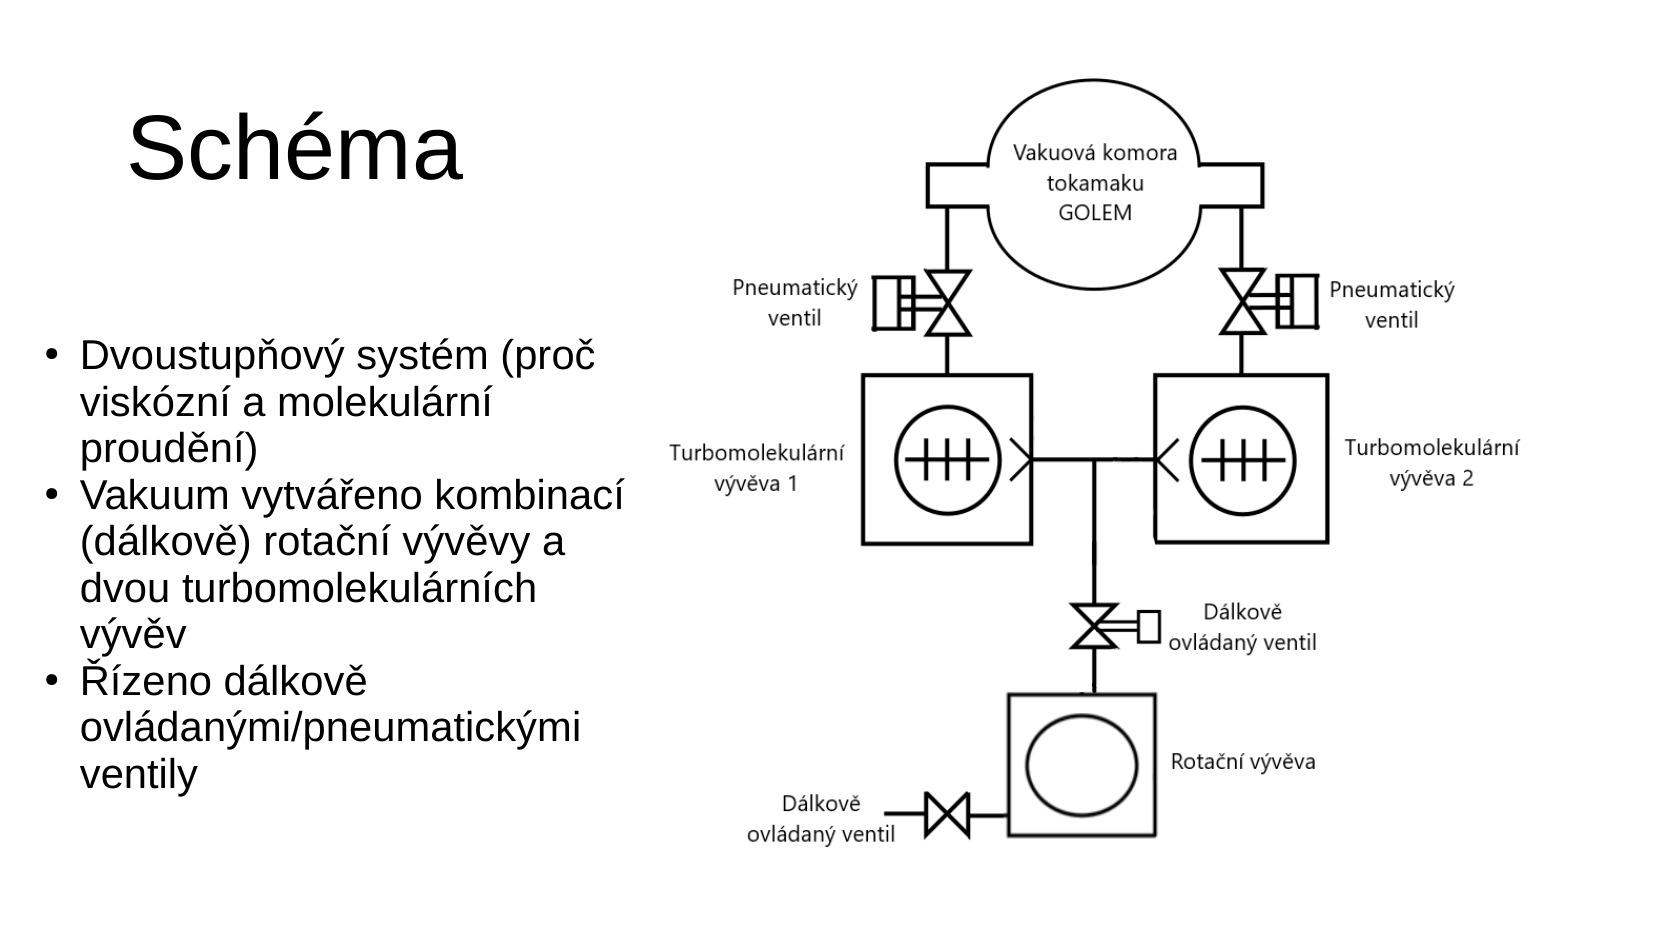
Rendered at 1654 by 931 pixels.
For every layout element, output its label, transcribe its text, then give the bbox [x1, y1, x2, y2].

picture [620, 58, 1565, 868]
title Schéma [0, 0, 709, 325]
text_box Dvoustupňový systém (proč viskózní a molekulární proudění) Vakuum vytvářeno kombinací (dálkově) rotační vývěvy a dvou turbomolekulárních vývěv Řízeno dálkově ovládanými/pneumatickými ventily [29, 324, 650, 805]
